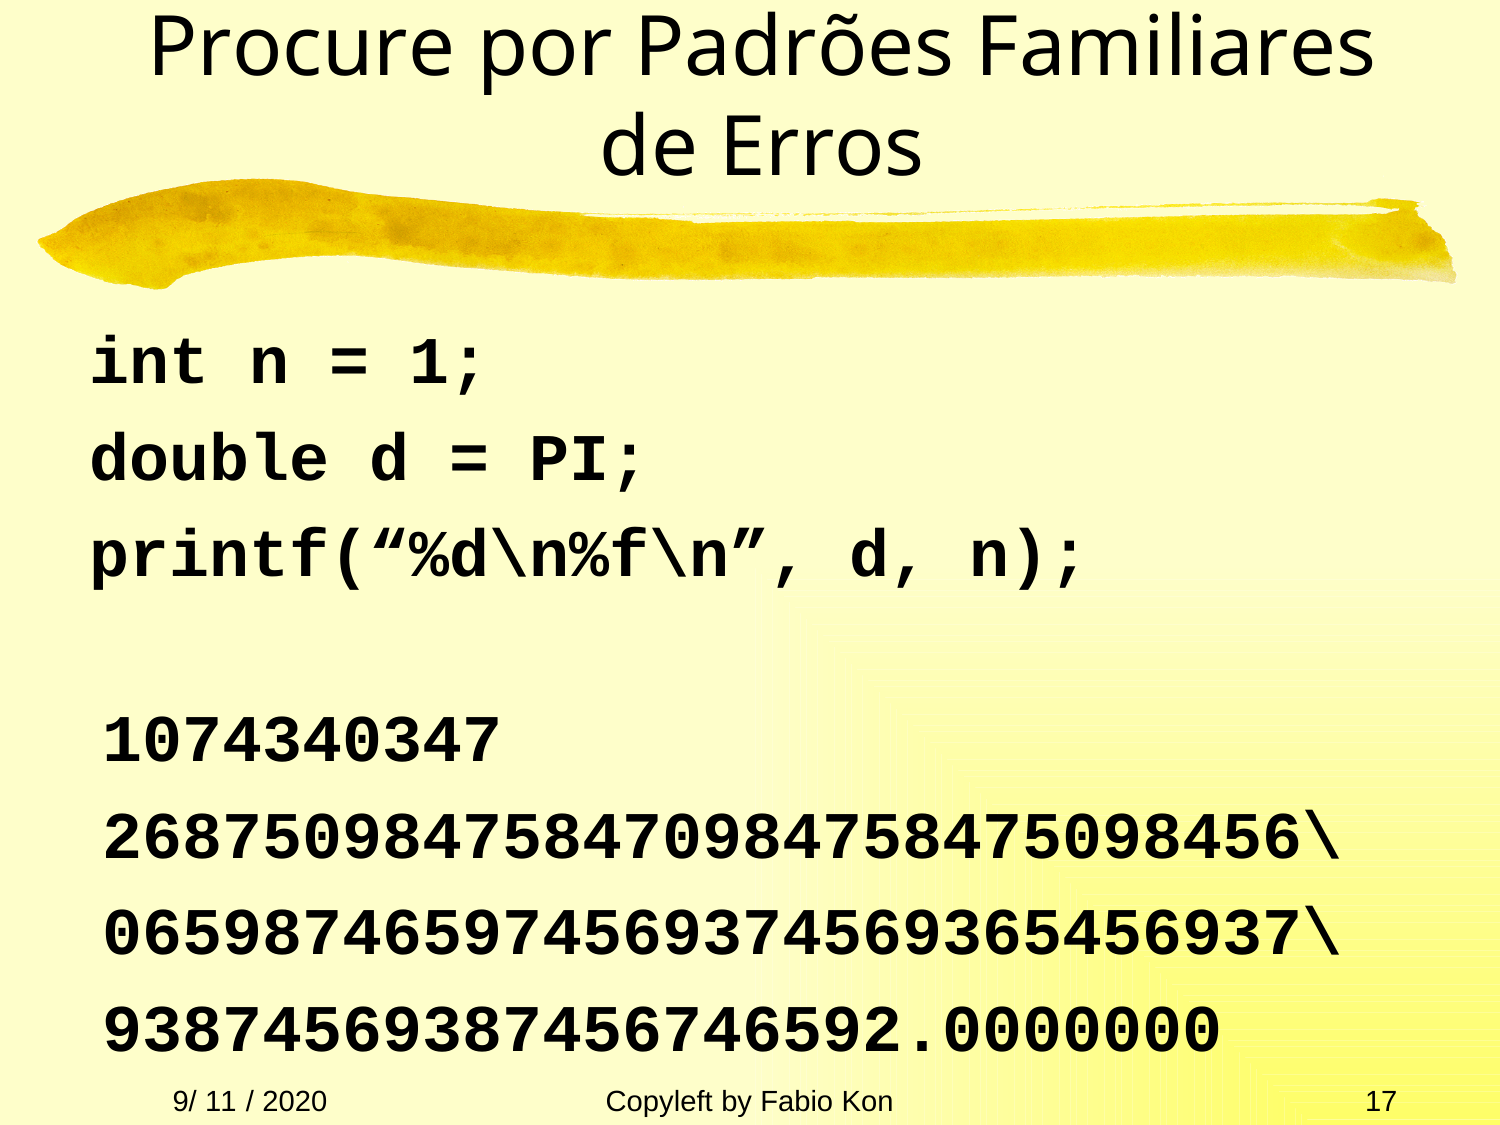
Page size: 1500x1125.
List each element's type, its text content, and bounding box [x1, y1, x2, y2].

picture [24, 174, 1463, 297]
title Procure por Padrões Familiares de Erros [125, 0, 1401, 200]
text_box 1074340347 268750984758470984758475098456\ 065987465974569374569365456937\ 93874569387456746592.0000000 [87, 687, 1430, 1025]
list int n = 1; double d = PI; printf(“%d\n%f\n”, d, n); [74, 309, 1417, 598]
